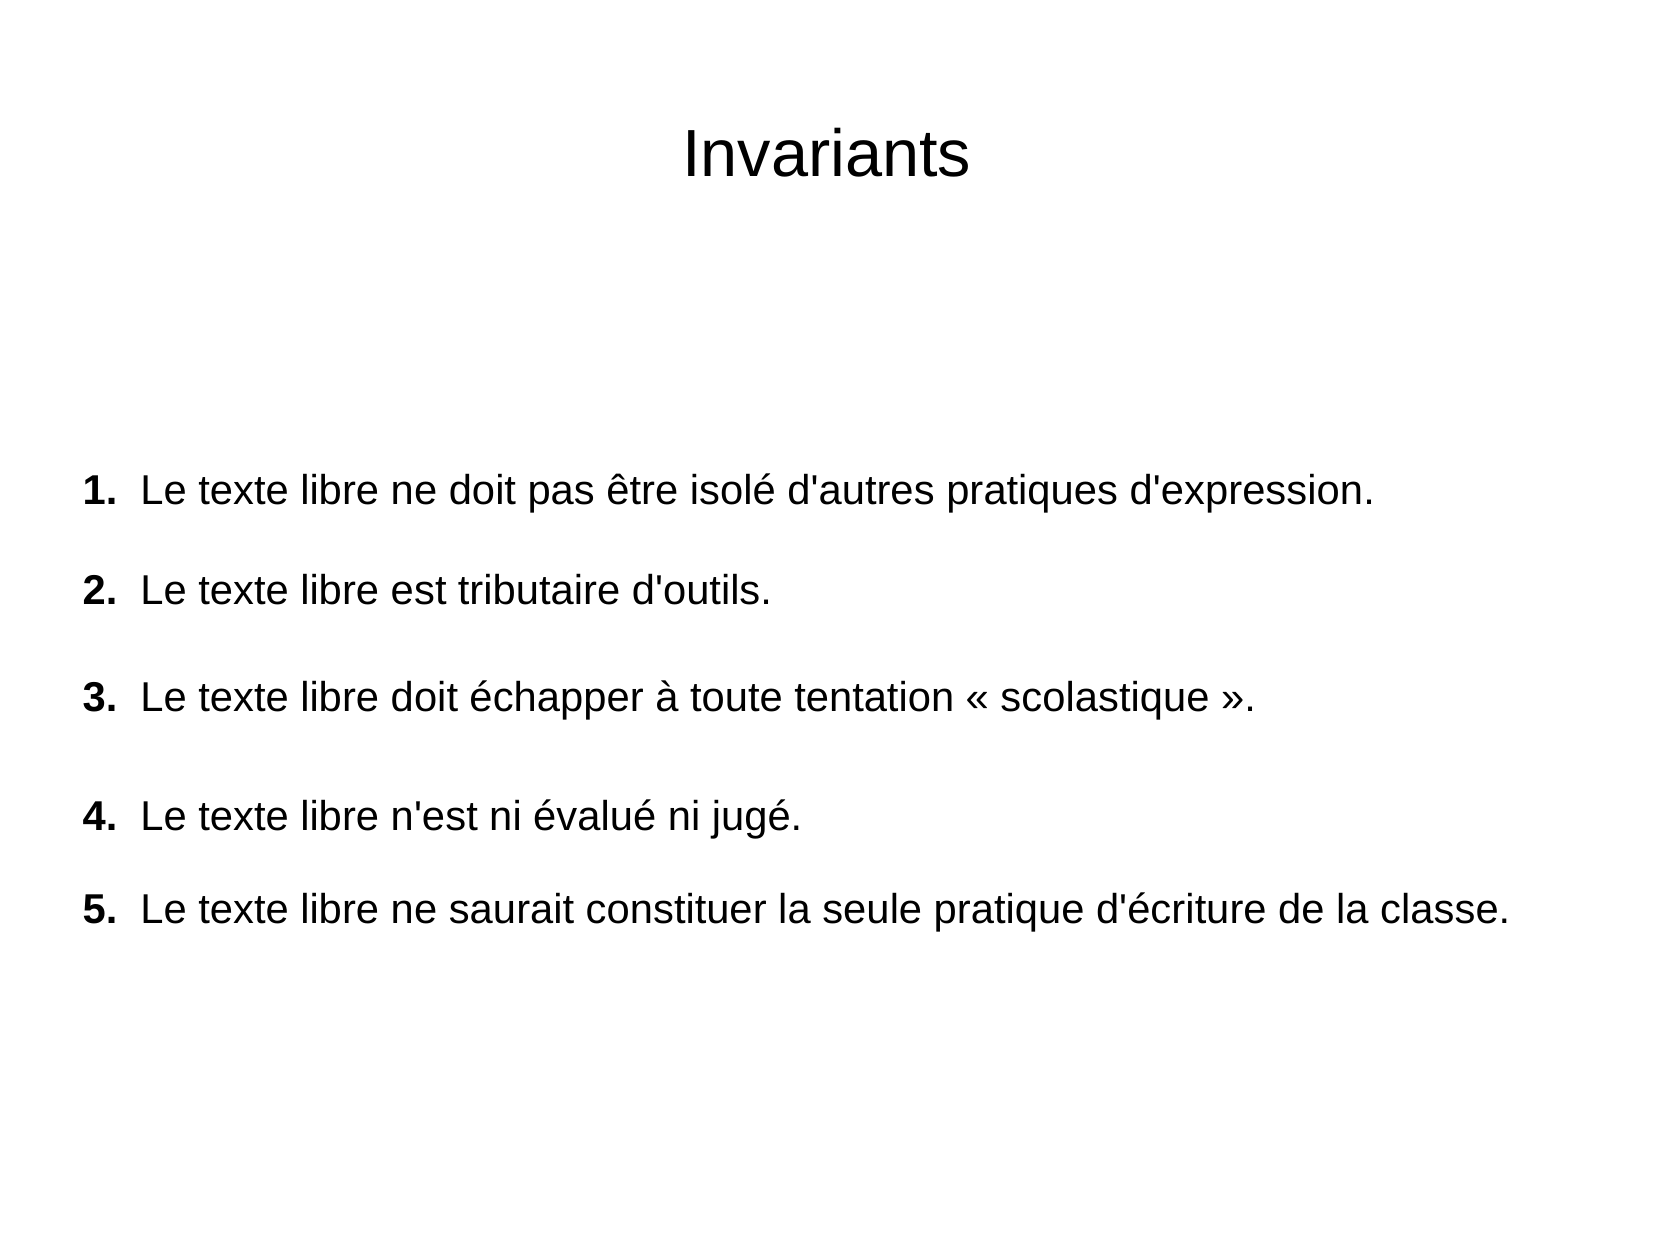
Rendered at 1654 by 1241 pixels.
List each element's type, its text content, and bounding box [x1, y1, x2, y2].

title Invariants [82, 49, 1571, 257]
subtitle 1. Le texte libre ne doit pas être isolé d'autres pratiques d'expression. 2. Le texte libre est tributaire d'outils. 3. Le texte libre doit échapper à toute tentation « scolastique ». 4. Le texte libre n'est ni évalué ni jugé. 5. Le texte libre ne saurait constituer la seule pratique d'écriture de la classe. [82, 290, 1571, 1109]
